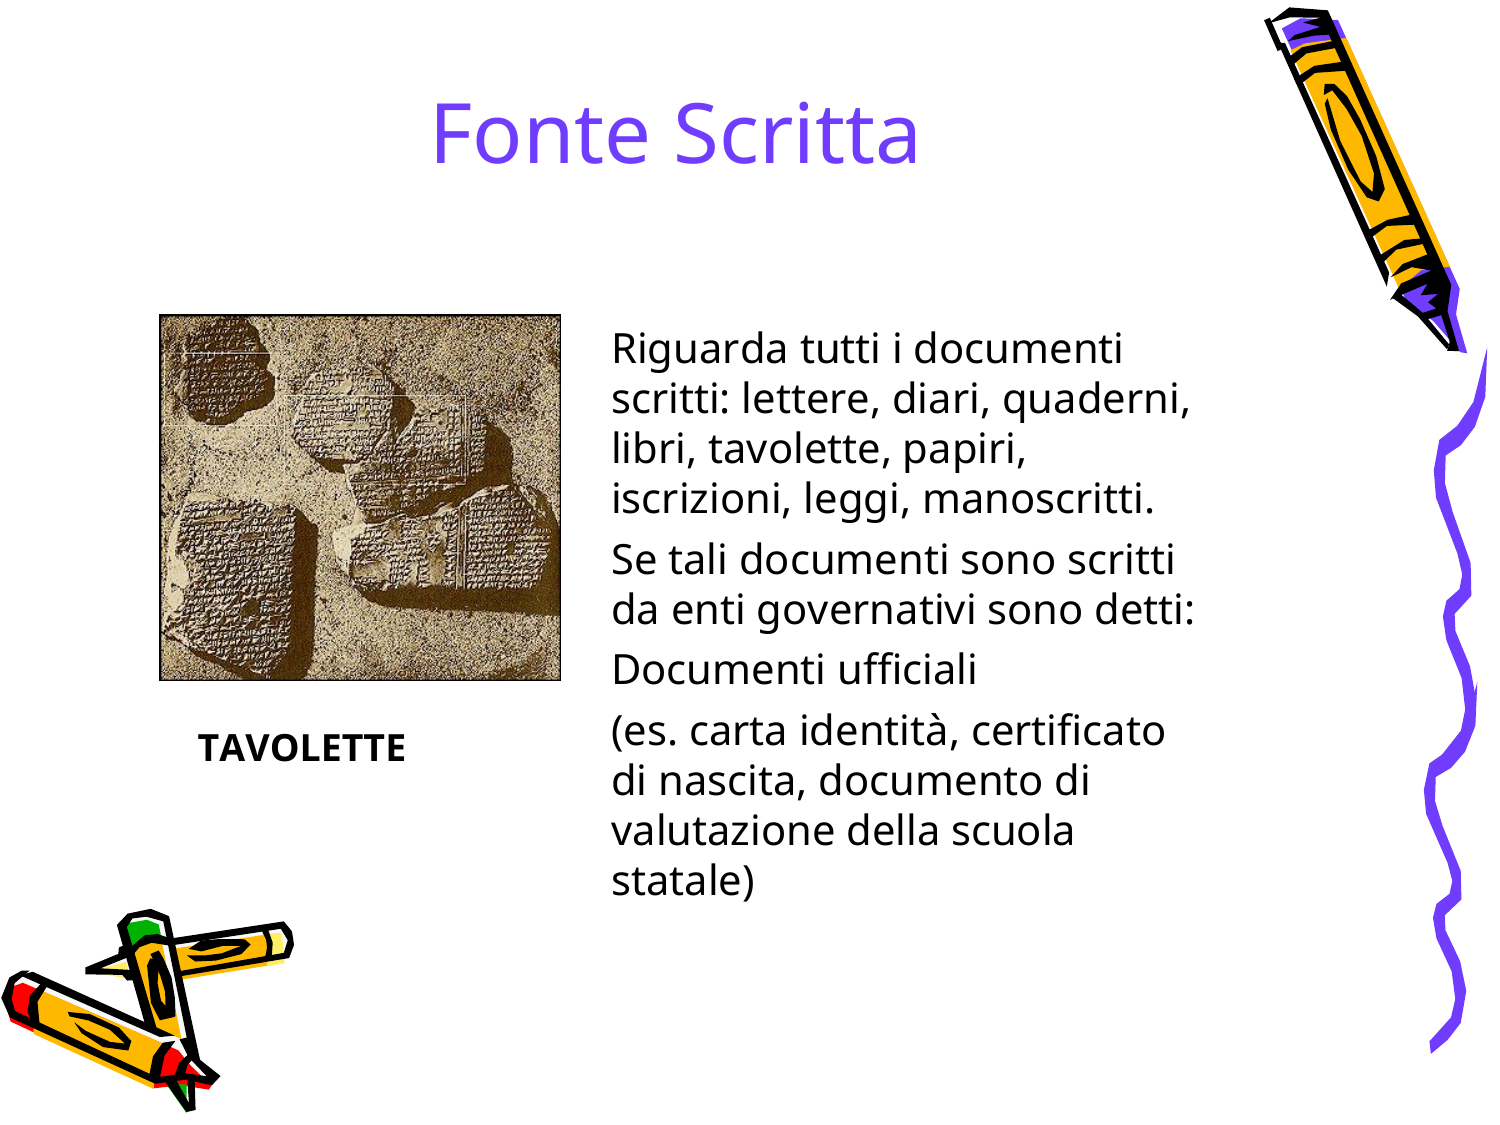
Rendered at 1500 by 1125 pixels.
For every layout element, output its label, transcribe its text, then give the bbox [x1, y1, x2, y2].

list Riguarda tutti i documenti scritti: lettere, diari, quaderni, libri, tavolette, papiri, iscrizioni, leggi, manoscritti. Se tali documenti sono scritti da enti governativi sono detti: Documenti ufficiali (es. carta identità, certificato di nascita, documento di valutazione della scuola statale) [596, 314, 1216, 953]
title Fonte Scritta [112, 24, 1240, 288]
list [112, 299, 732, 901]
text_box TAVOLETTE [183, 716, 443, 777]
picture [159, 314, 561, 681]
